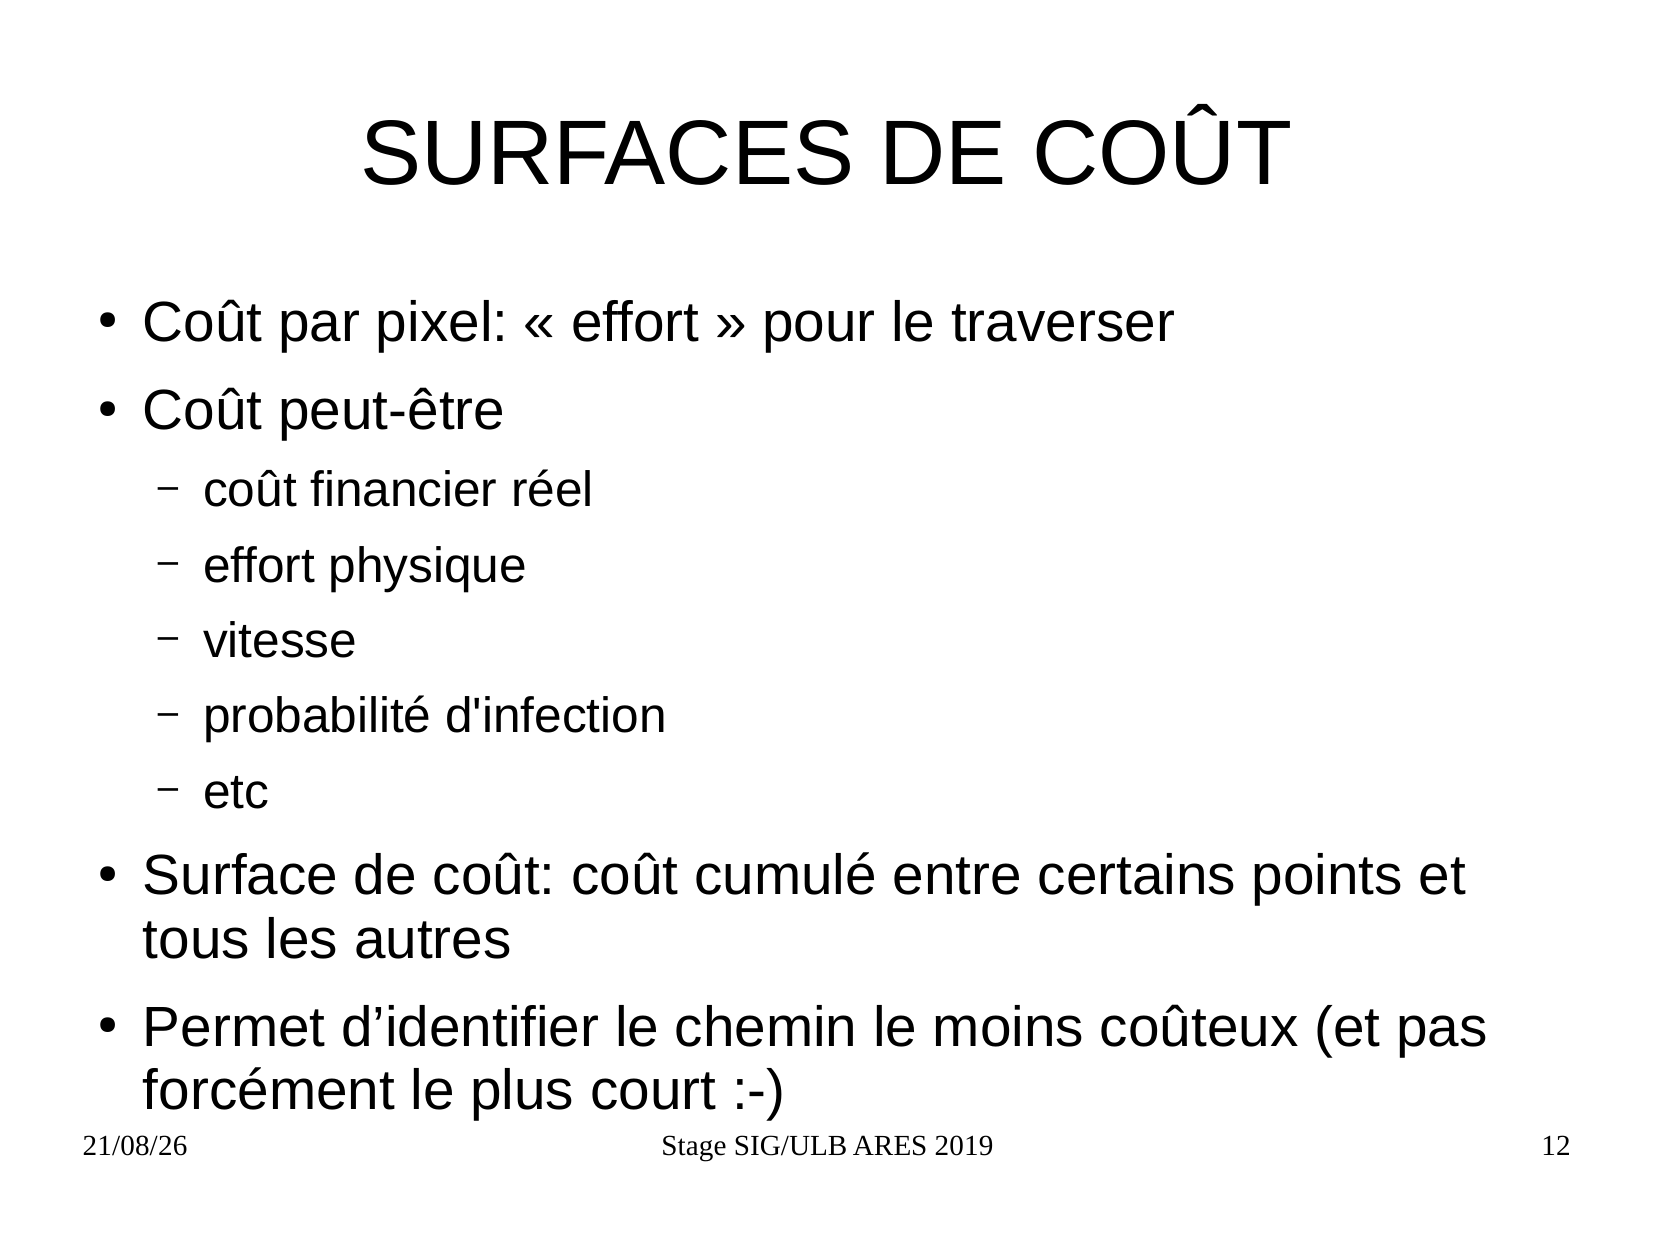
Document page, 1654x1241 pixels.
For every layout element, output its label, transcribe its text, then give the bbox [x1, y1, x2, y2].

list Coût par pixel: « effort » pour le traverser Coût peut-être coût financier réel effort physique vitesse probabilité d'infection etc Surface de coût: coût cumulé entre certains points et tous les autres Permet d’identifier le chemin le moins coûteux (et pas forcément le plus court :-) [82, 290, 1571, 1123]
title SURFACES DE COÛT [82, 49, 1571, 257]
